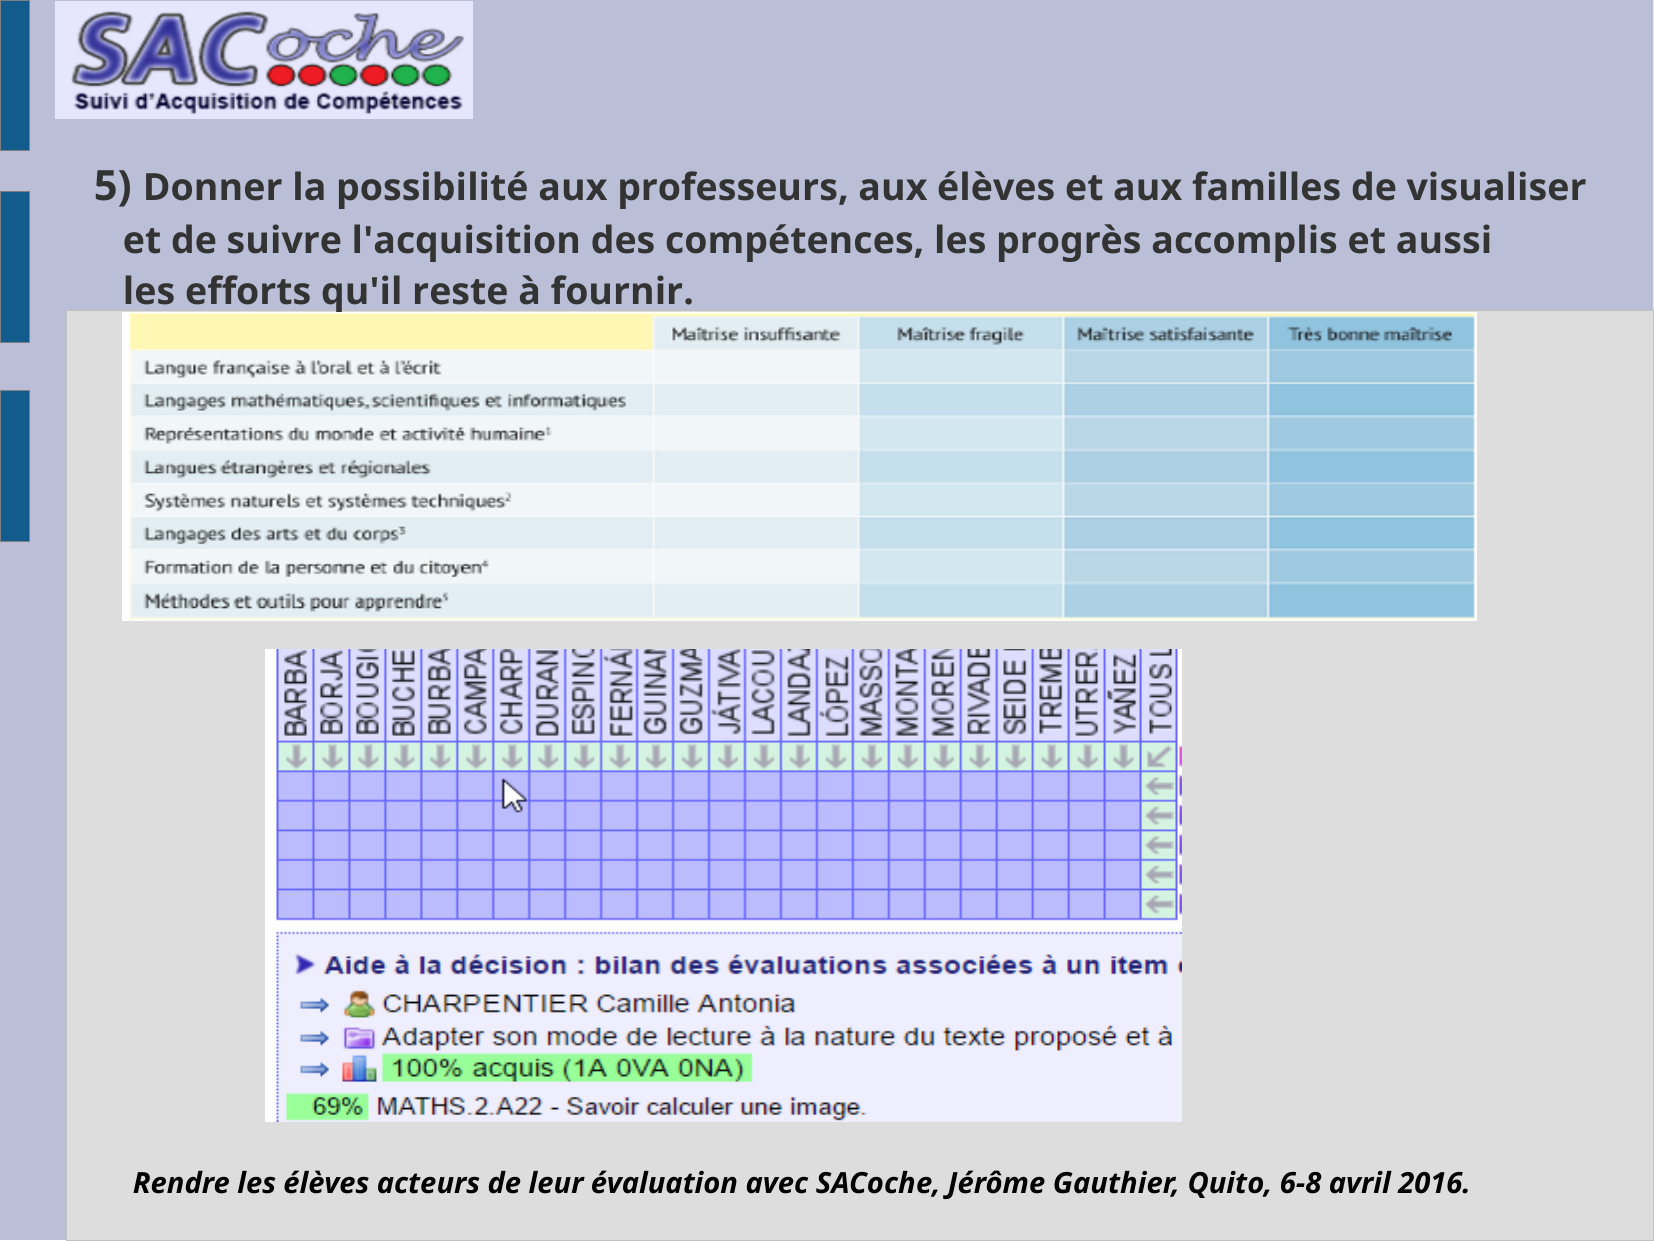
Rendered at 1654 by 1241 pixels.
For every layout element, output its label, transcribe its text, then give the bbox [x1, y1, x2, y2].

text_box Rendre les élèves acteurs de leur évaluation avec SACoche, Jérôme Gauthier, Quito, 6-8 avril 2016. [118, 1154, 1654, 1211]
picture [122, 312, 1477, 621]
title 5) Donner la possibilité aux professeurs, aux élèves et aux familles de visualiser et de suivre l'acquisition des compétences, les progrès accomplis et aussi les efforts qu'il reste à fournir. [93, 0, 1595, 739]
picture [55, 1, 473, 119]
picture [265, 649, 1182, 1123]
